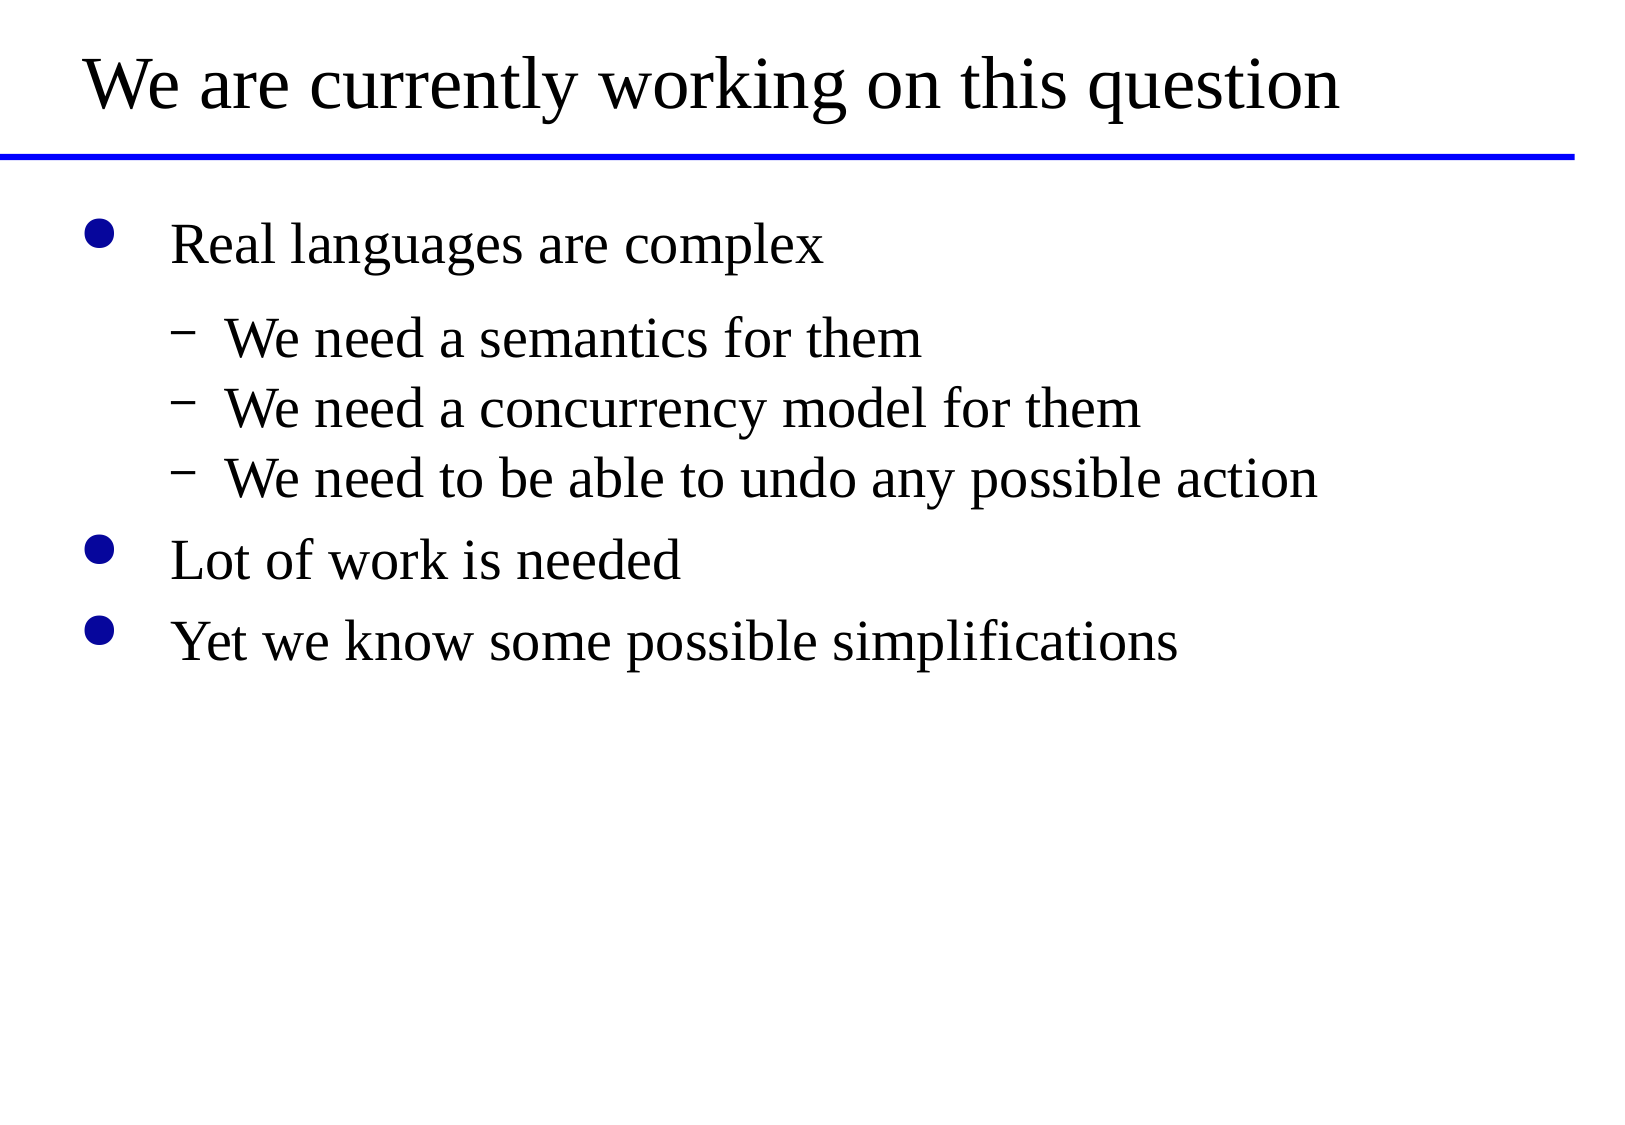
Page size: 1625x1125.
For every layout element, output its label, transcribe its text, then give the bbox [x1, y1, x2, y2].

list Real languages are complex We need a semantics for them We need a concurrency model for them We need to be able to undo any possible action Lot of work is needed Yet we know some possible simplifications [67, 198, 1478, 1061]
title We are currently working on this question [67, 27, 1544, 131]
